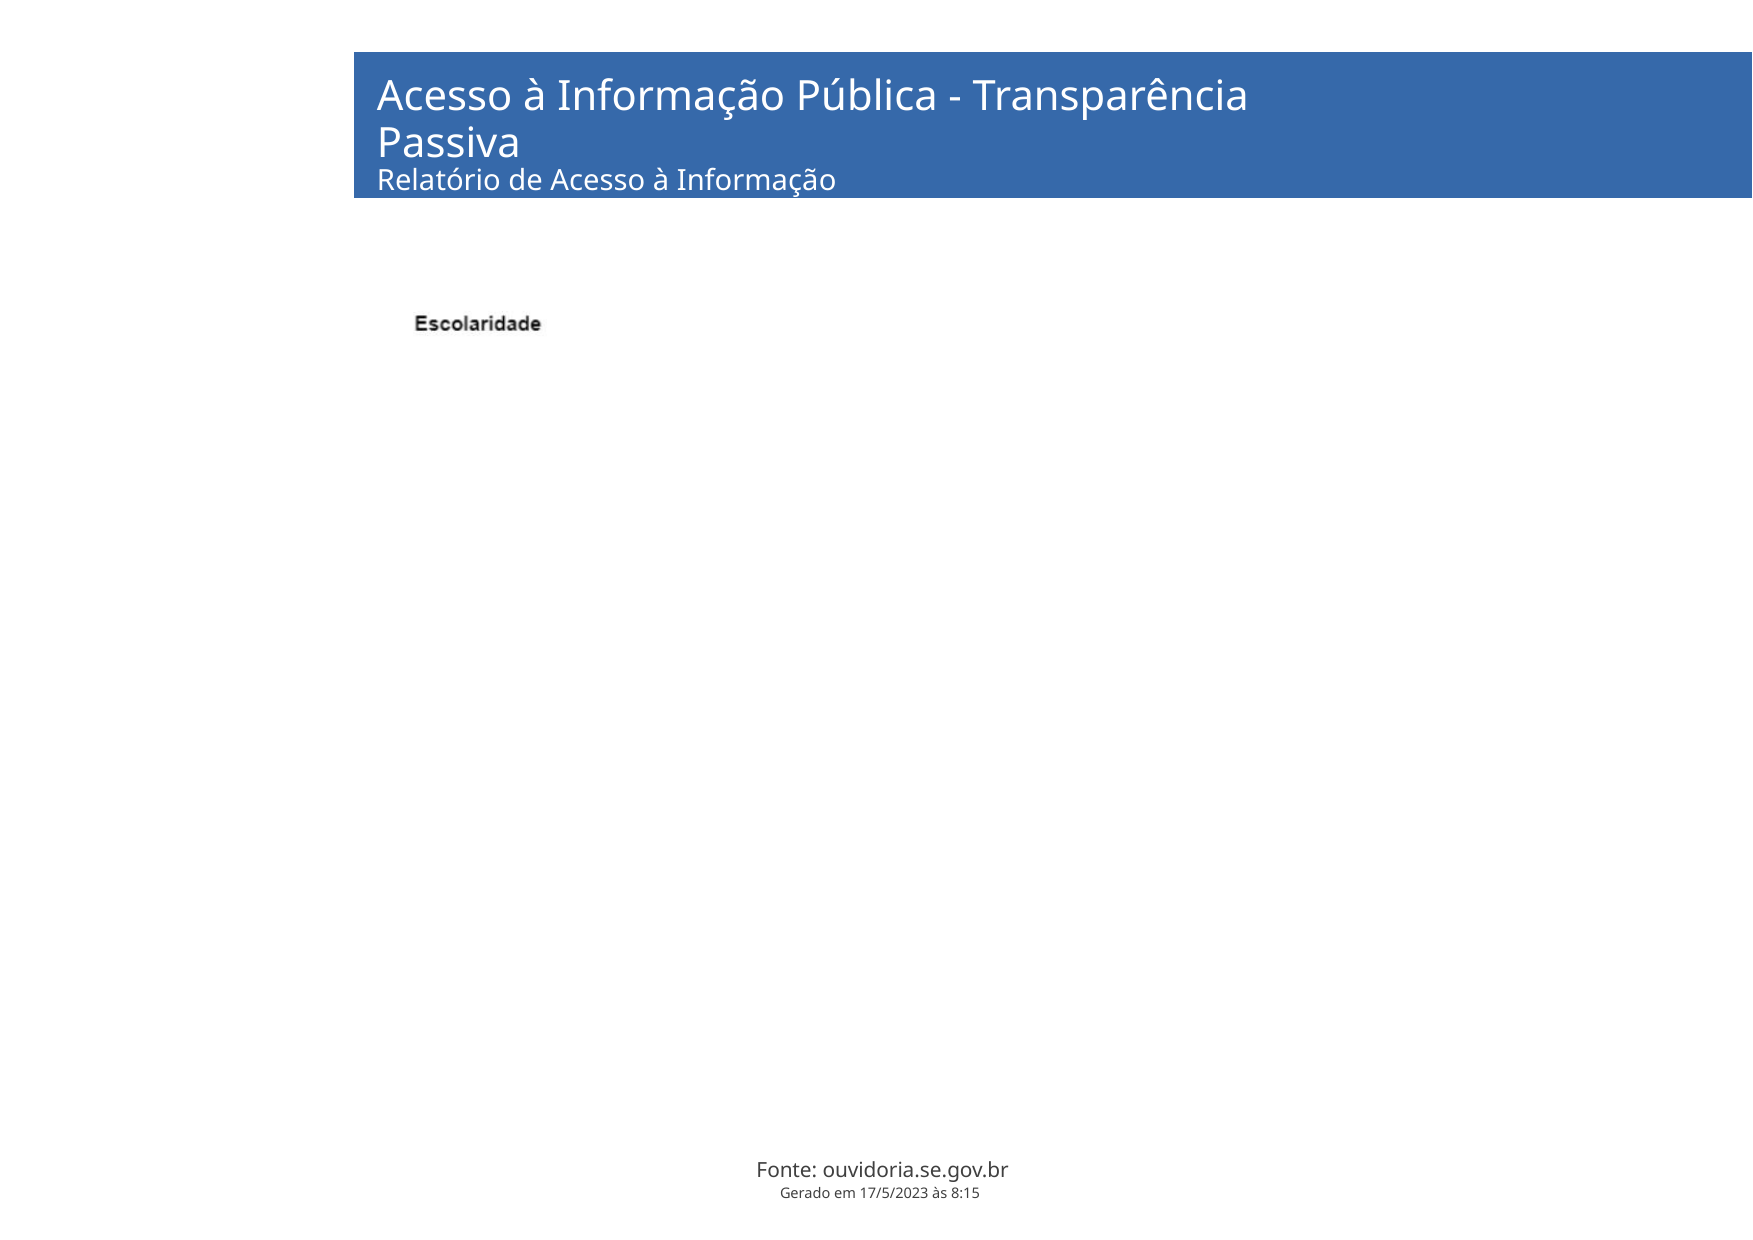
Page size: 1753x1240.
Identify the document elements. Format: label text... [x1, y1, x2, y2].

text_box Gerado em 17/5/2023 às 8:15 [780, 1184, 999, 1202]
text_box Fonte: ouvidoria.se.gov.br [756, 1158, 1023, 1182]
text_box Acesso à Informação Pública - Transparência Passiva Relatório de Acesso à Informação EMSETURAbril a Abril de 2023 [376, 72, 1403, 228]
text_box [155, 211, 1599, 1028]
text_box [354, 52, 1752, 198]
